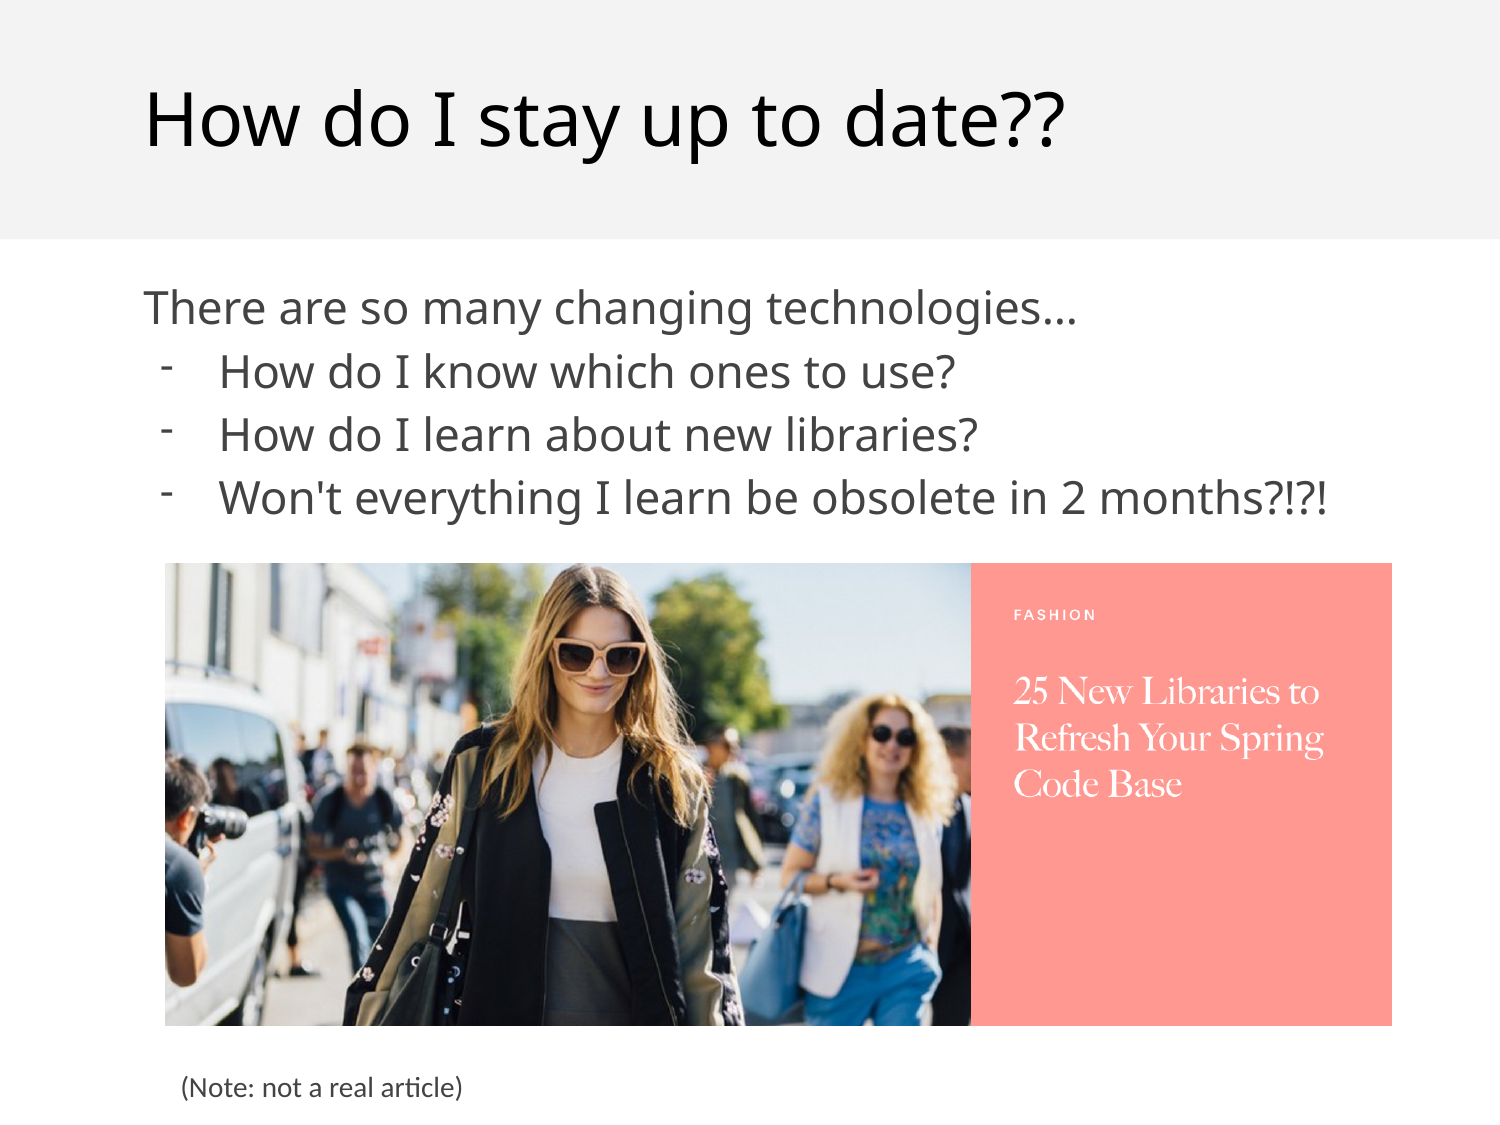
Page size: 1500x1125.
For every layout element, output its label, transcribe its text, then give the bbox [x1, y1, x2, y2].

picture [165, 563, 1392, 1026]
list (Note: not a real article) [165, 1047, 700, 1125]
list There are so many changing technologies… How do I know which ones to use? How do I learn about new libraries? Won't everything I learn be obsolete in 2 months?!?! [128, 255, 1372, 1004]
title How do I stay up to date?? [128, 56, 1372, 183]
